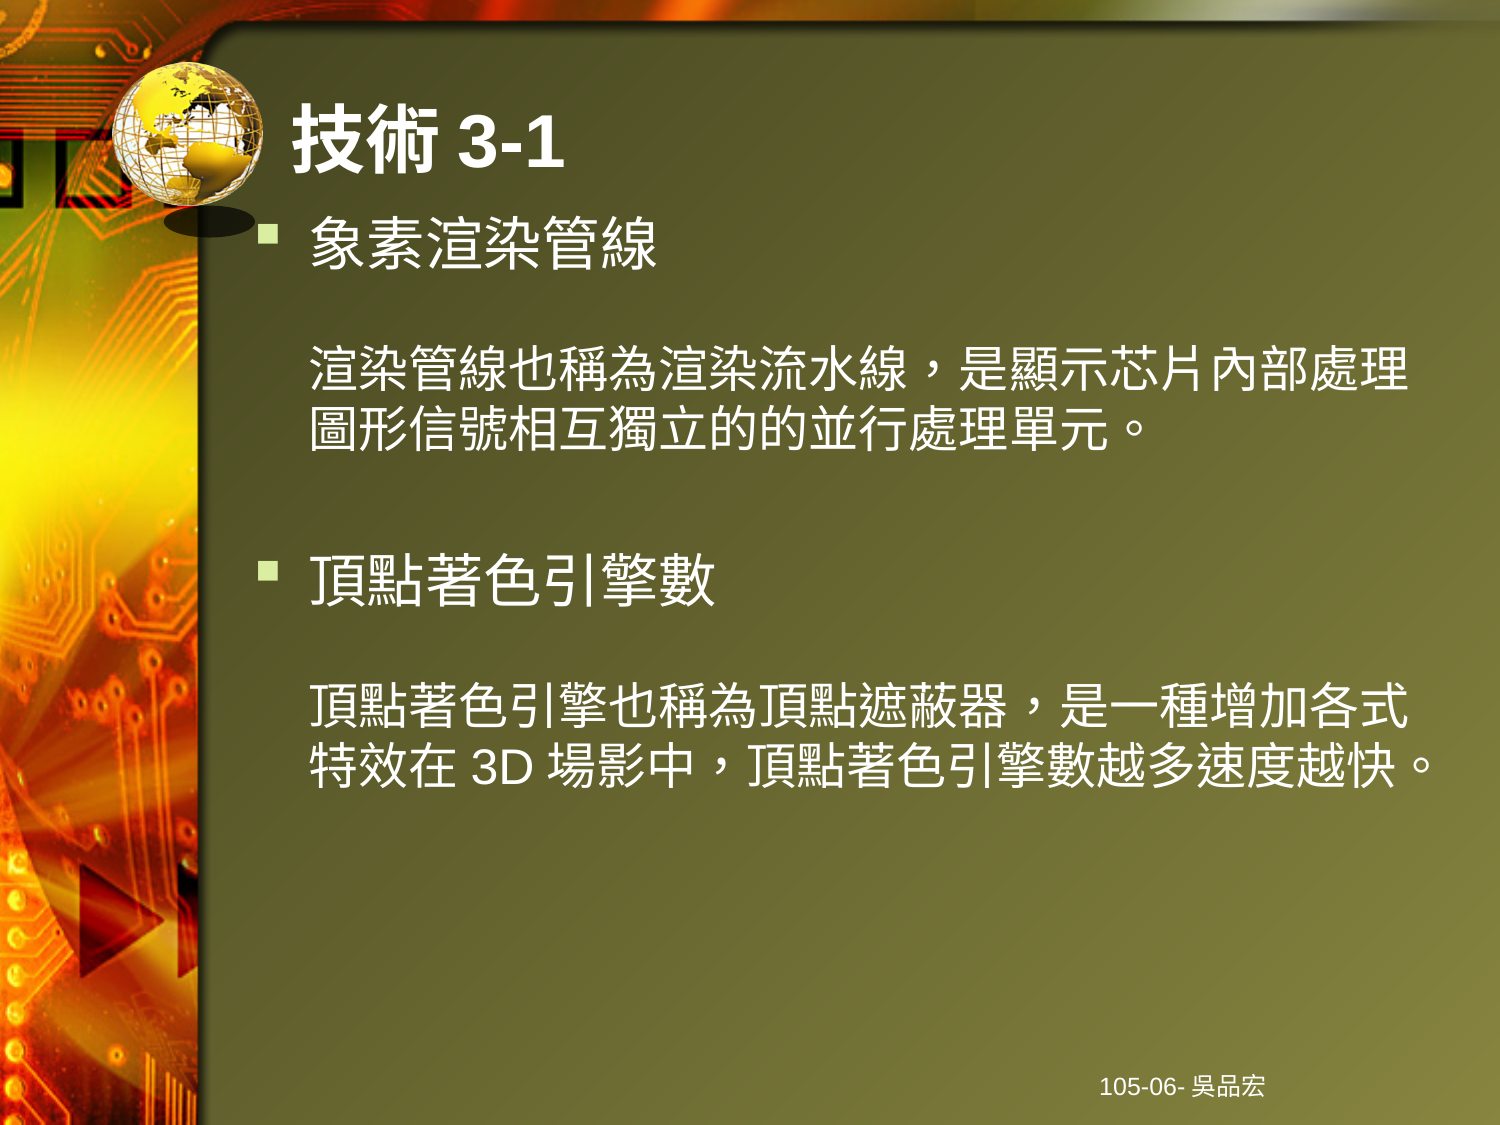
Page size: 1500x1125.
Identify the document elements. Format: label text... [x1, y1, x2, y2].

list 象素渲染管線 渲染管線也稱為渲染流水線，是顯示芯片內部處理圖形信號相互獨立的的並行處理單元。 頂點著色引擎數 頂點著色引擎也稱為頂點遮蔽器，是一種增加各式特效在3D場影中，頂點著色引擎數越多速度越快。 [237, 199, 1450, 1106]
picture [0, 0, 1500, 1125]
text_box 105-06-吳品宏 [906, 1062, 1282, 1103]
title 技術3-1 [275, 84, 1450, 191]
